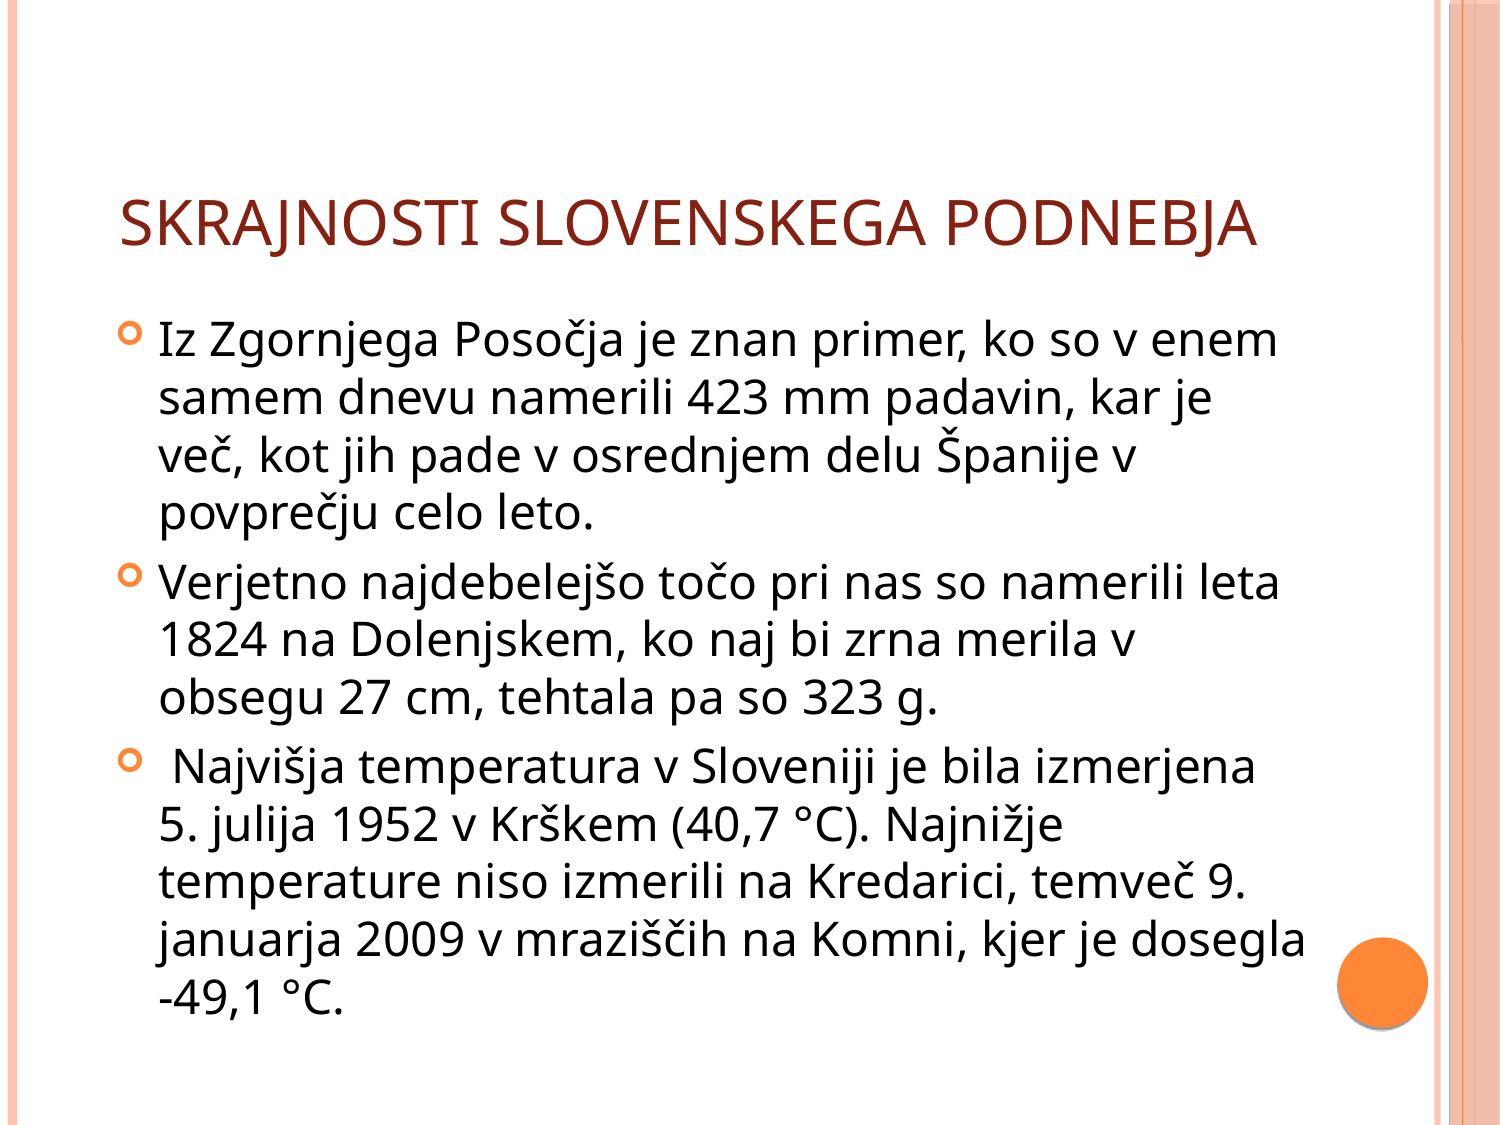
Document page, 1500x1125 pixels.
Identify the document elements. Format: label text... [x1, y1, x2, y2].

list Iz Zgornjega Posočja je znan primer, ko so v enem samem dnevu namerili 423 mm padavin, kar je več, kot jih pade v osrednjem delu Španije v povprečju celo leto. Verjetno najdebelejšo točo pri nas so namerili leta 1824 na Dolenjskem, ko naj bi zrna merila v obsegu 27 cm, tehtala pa so 323 g. Najvišja temperatura v Sloveniji je bila izmerjena 5. julija 1952 v Krškem (40,7 °C). Najnižje temperature niso izmerili na Kredarici, temveč 9. januarja 2009 v mraziščih na Komni, kjer je dosegla -49,1 °C. [100, 231, 1326, 1032]
title Skrajnosti slovenskega podnebja [76, 125, 1302, 313]
